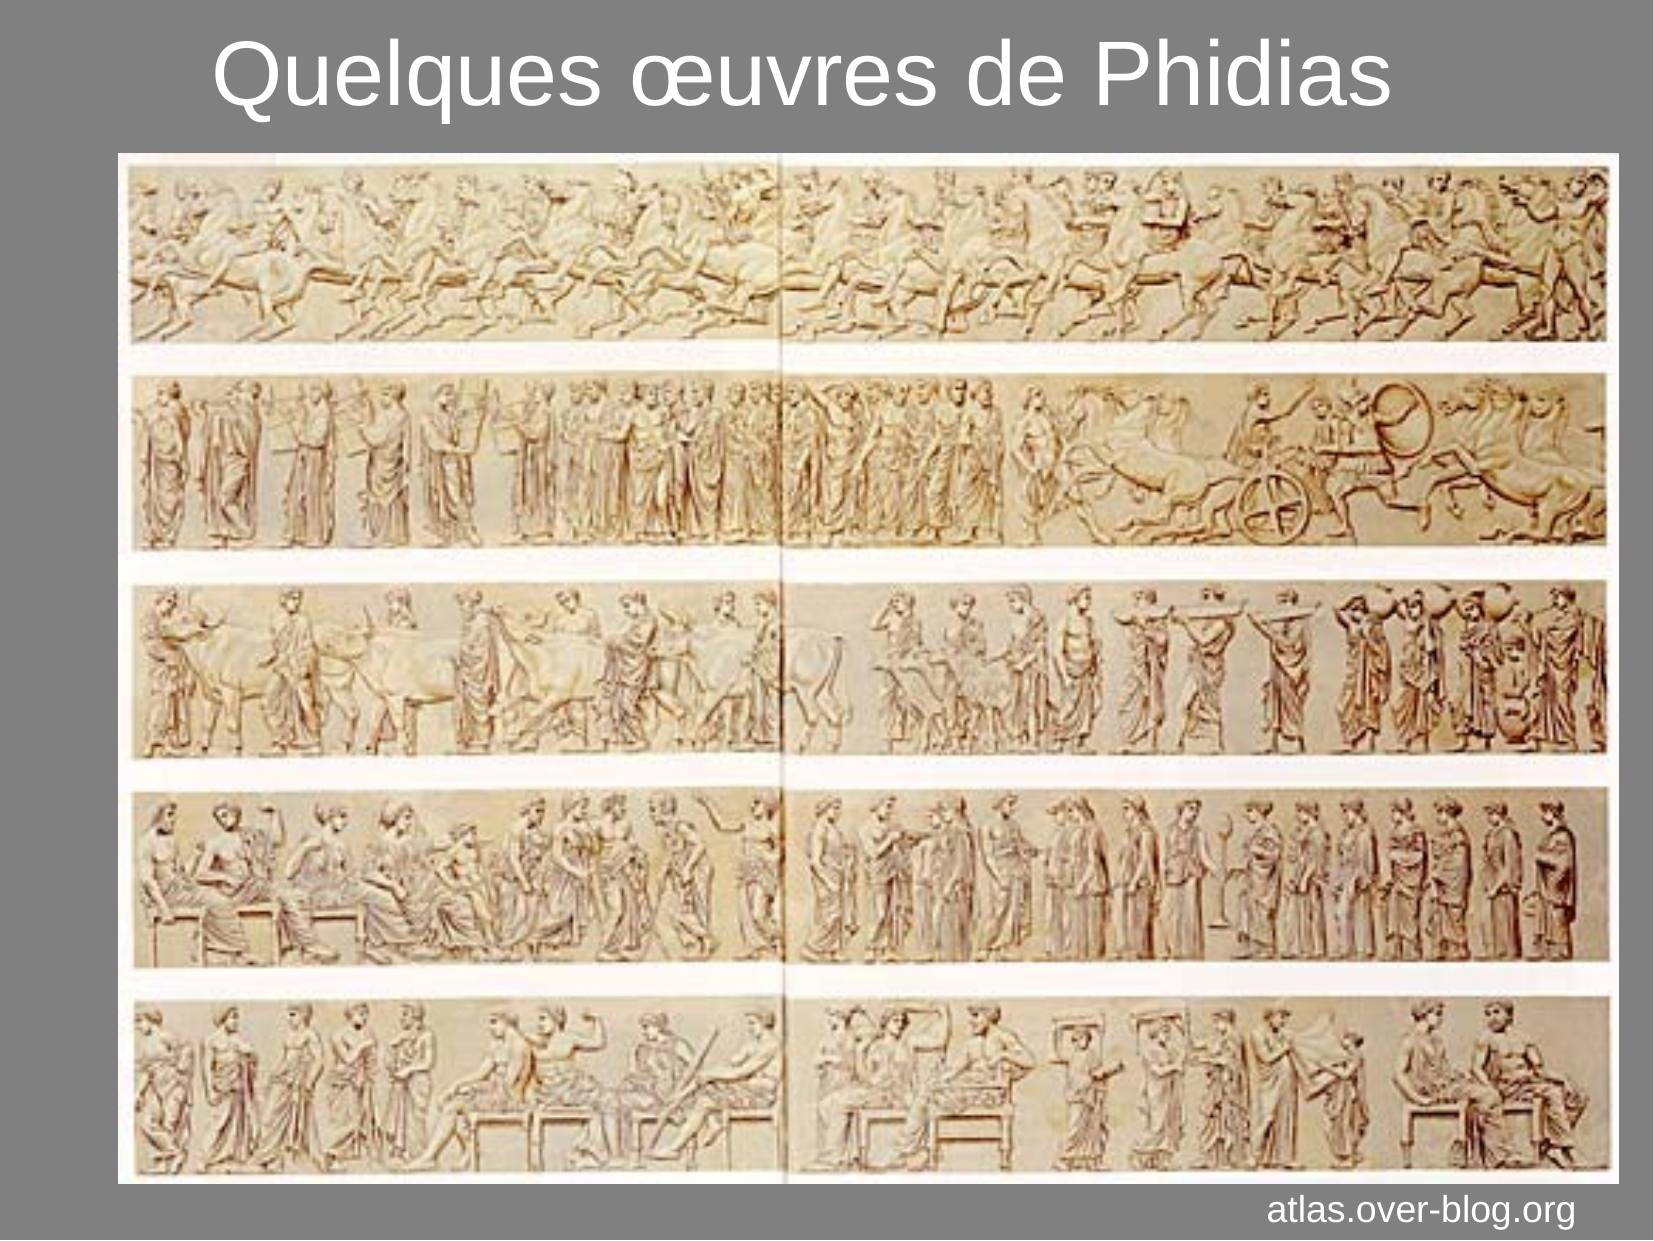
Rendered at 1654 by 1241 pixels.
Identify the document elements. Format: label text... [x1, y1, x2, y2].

picture [118, 153, 1619, 1184]
text_box atlas.over-blog.org [1251, 1181, 1631, 1239]
title Quelques œuvres de Phidias [59, 0, 1548, 178]
